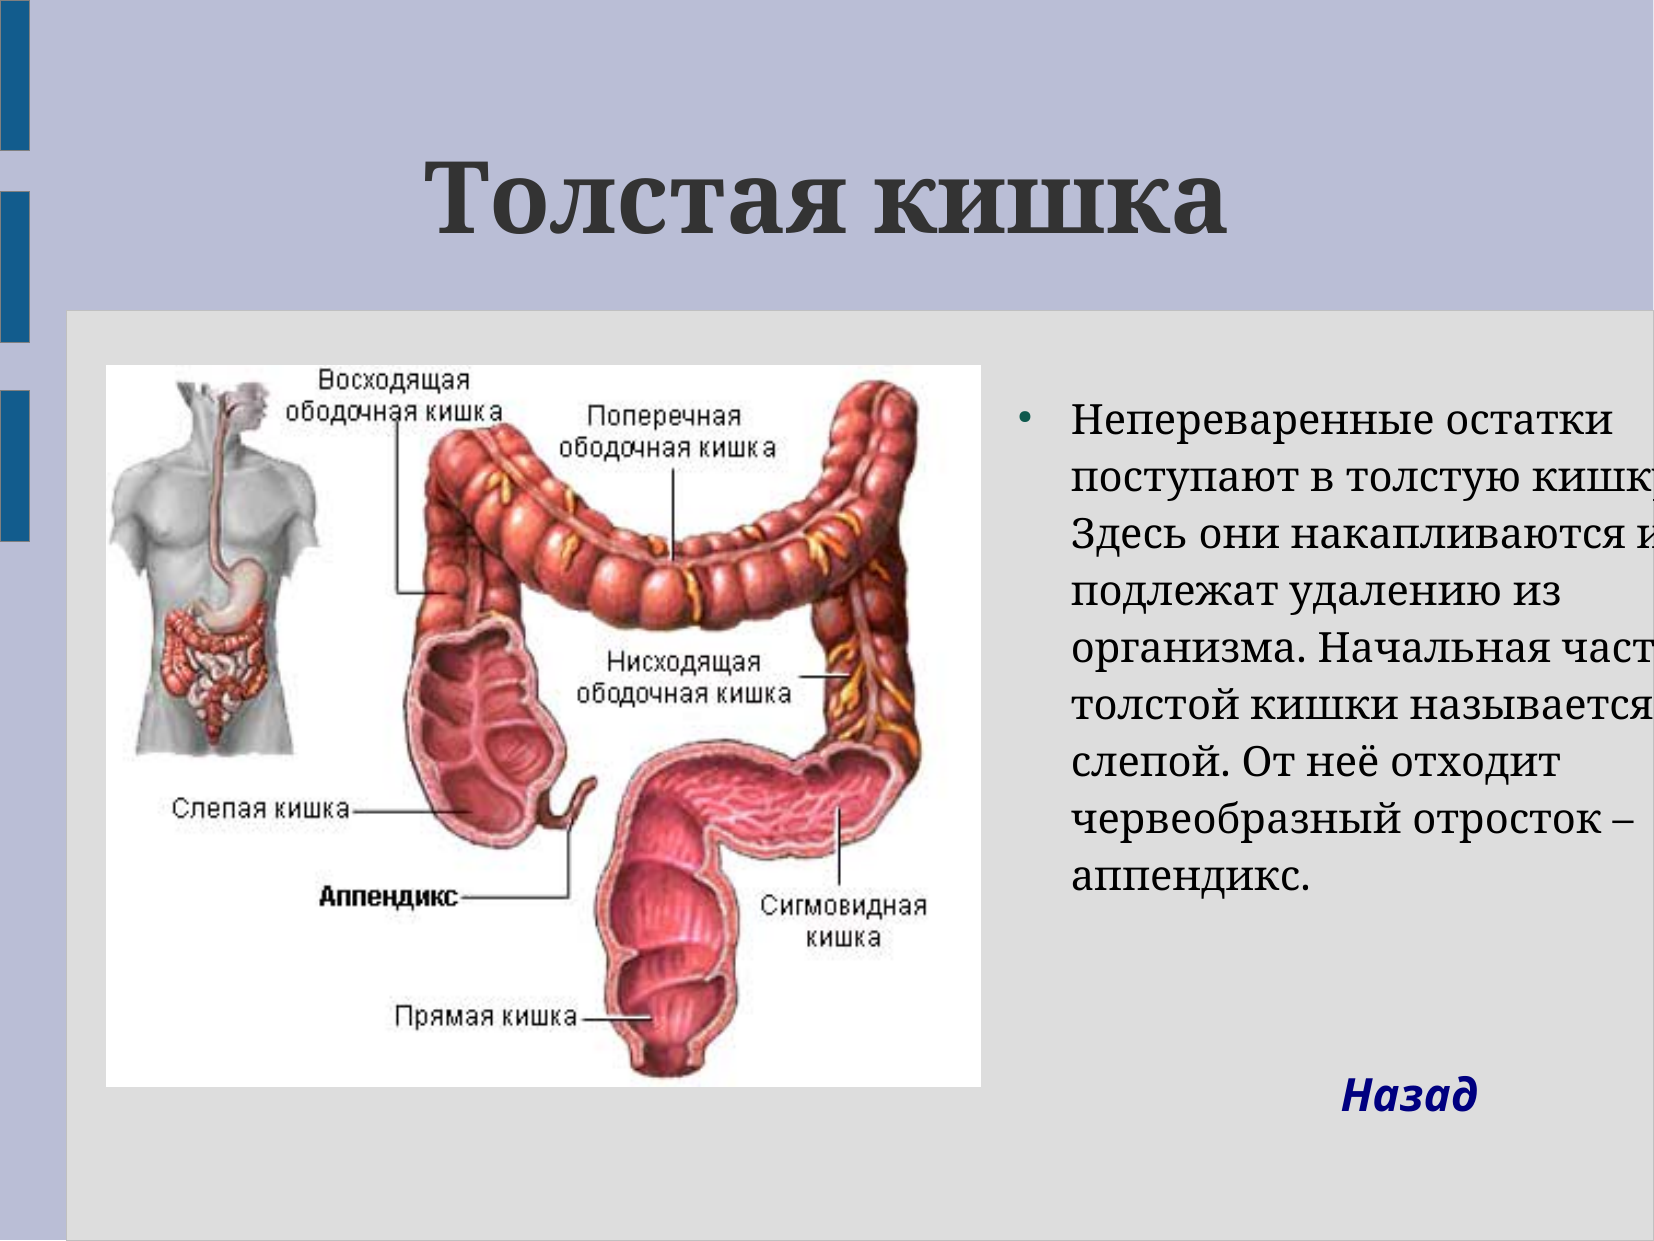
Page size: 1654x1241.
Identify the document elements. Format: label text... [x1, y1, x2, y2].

list Непереваренные остатки поступают в толстую кишку. Здесь они накапливаются и подлежат удалению из организма. Начальная часть толстой кишки называется слепой. От неё отходит червеобразный отросток – аппендикс. [999, 389, 1654, 1172]
title Толстая кишка [121, 91, 1534, 299]
picture [106, 365, 981, 1087]
title Назад [1240, 992, 1580, 1197]
